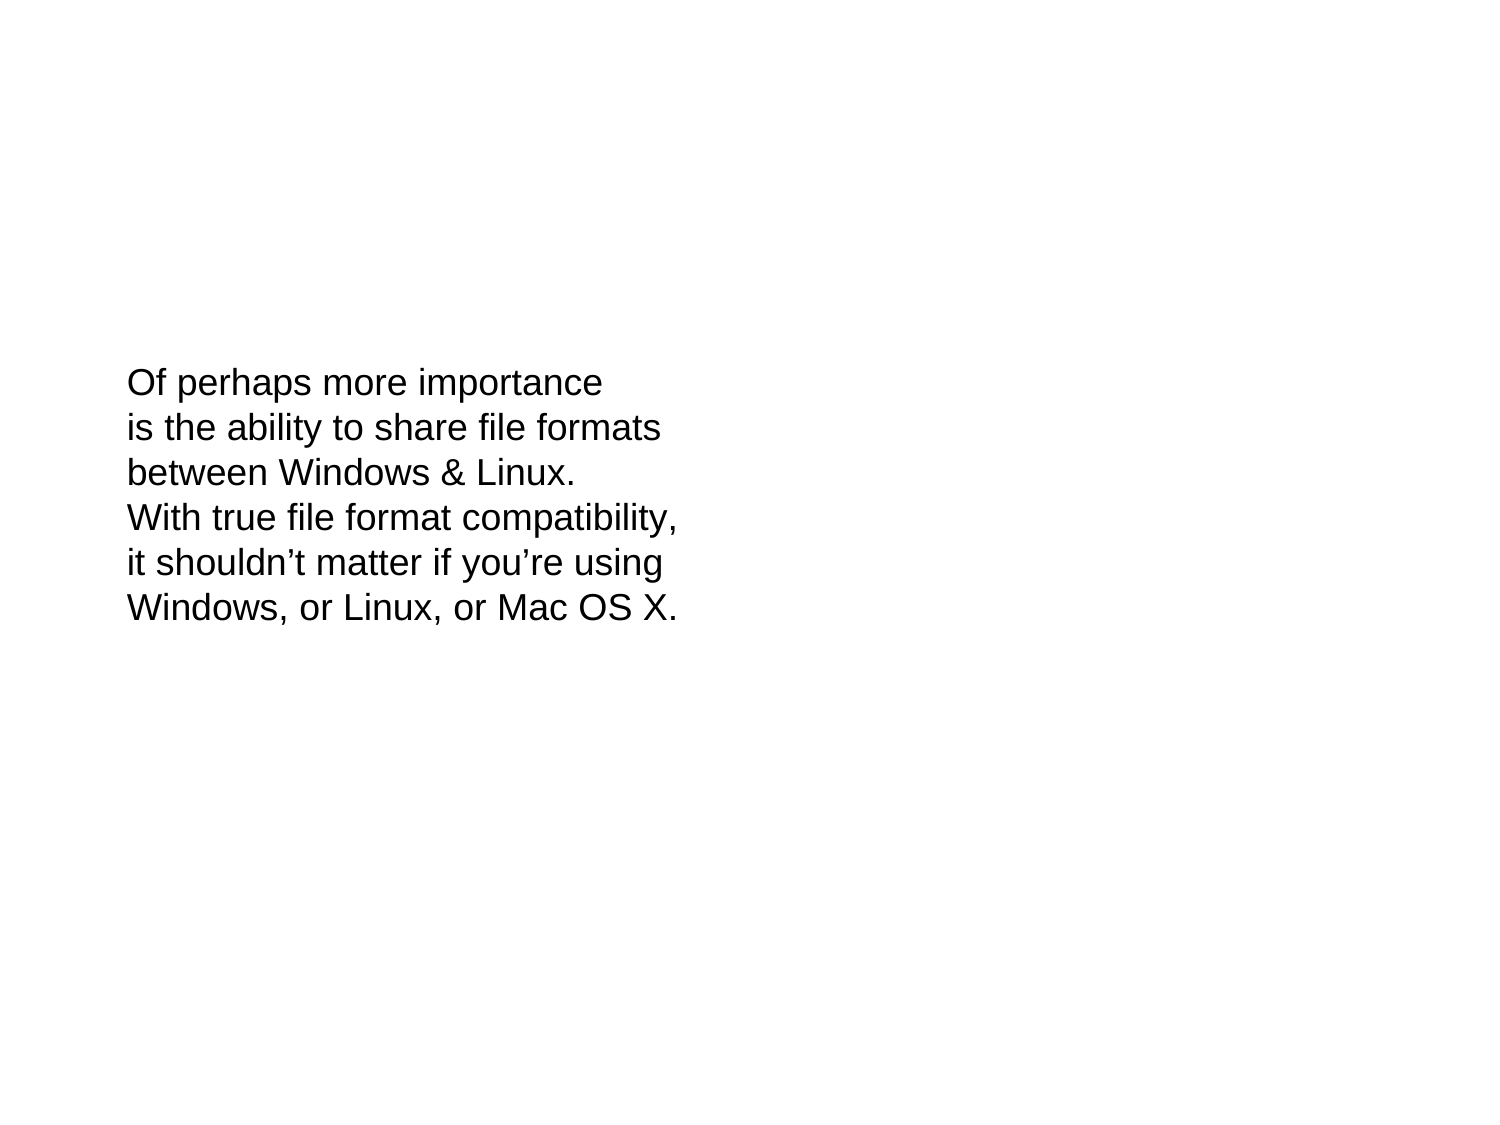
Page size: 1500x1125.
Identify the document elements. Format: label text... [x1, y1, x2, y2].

text_box Of perhaps more importance is the ability to share file formats between Windows & Linux. With true file format compatibility, it shouldn’t matter if you’re using Windows, or Linux, or Mac OS X. [112, 349, 1235, 636]
